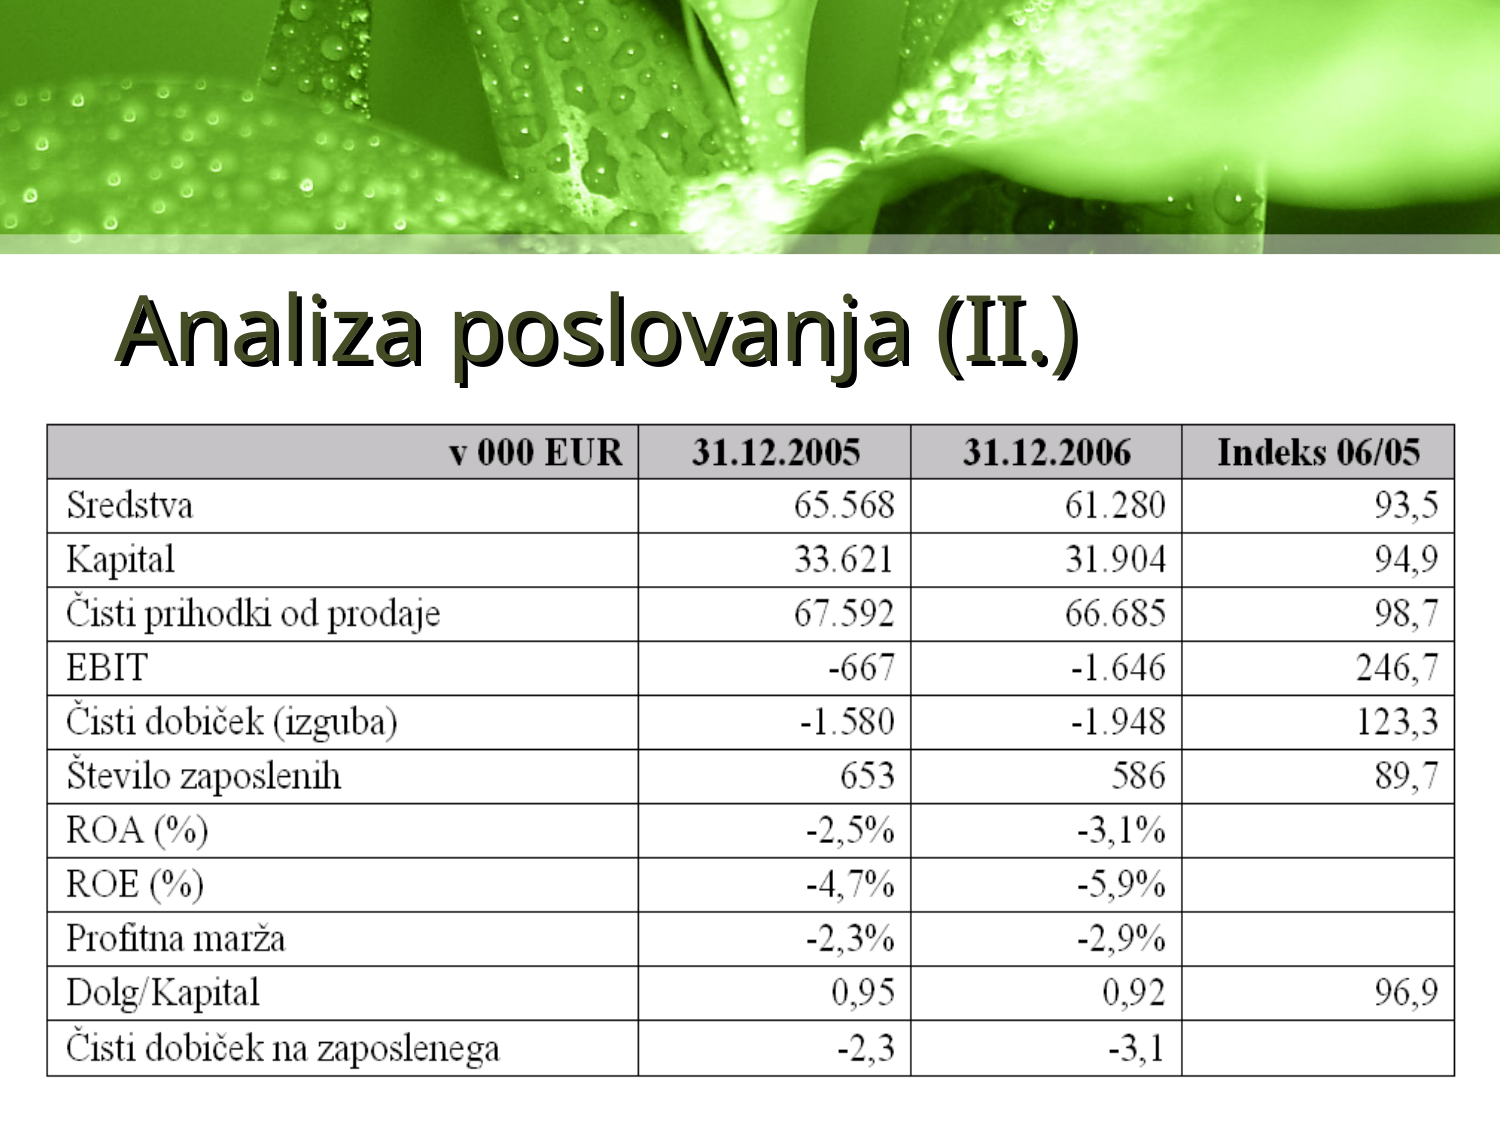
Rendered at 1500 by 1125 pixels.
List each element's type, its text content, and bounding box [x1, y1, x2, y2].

text_box Analiza poslovanja (II.) [100, 243, 1438, 407]
picture [0, 0, 1500, 1125]
